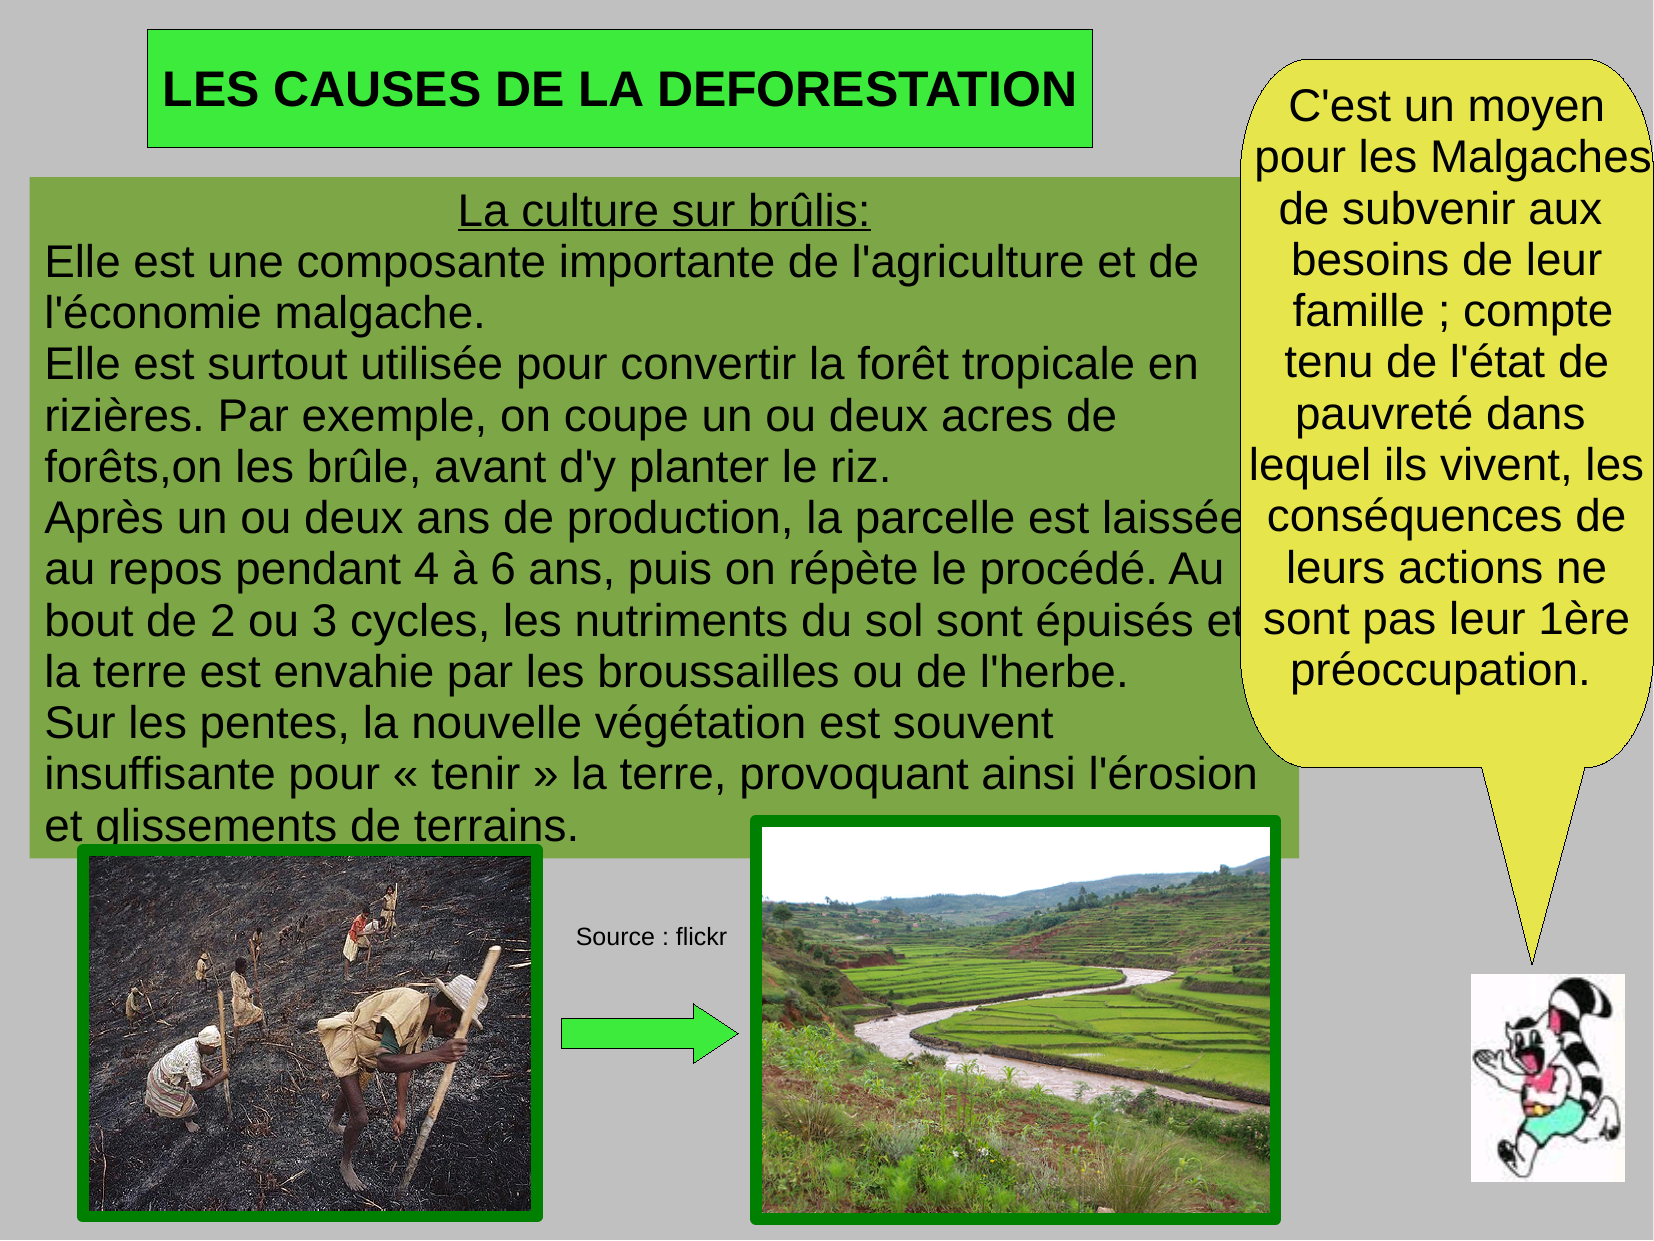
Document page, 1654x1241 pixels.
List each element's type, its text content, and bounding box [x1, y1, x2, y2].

picture [761, 826, 1270, 1214]
picture [1471, 974, 1625, 1182]
text_box C'est un moyen pour les Malgaches de subvenir aux besoins de leur famille ; compte tenu de l'état de pauvreté dans lequel ils vivent, les conséquences de leurs actions ne sont pas leur 1ère préoccupation. [1240, 59, 1654, 965]
text_box LES CAUSES DE LA DEFORESTATION [147, 29, 1093, 148]
text_box [561, 1003, 739, 1064]
text_box Source : flickr [561, 915, 886, 959]
picture [88, 856, 532, 1211]
text_box La culture sur brûlis: Elle est une composante importante de l'agriculture et de l'économie malgache. Elle est surtout utilisée pour convertir la forêt tropicale en rizières. Par exemple, on coupe un ou deux acres de forêts,on les brûle, avant d'y planter le riz. Après un ou deux ans de production, la parcelle est laissée au repos pendant 4 à 6 ans, puis on répète le procédé. Au bout de 2 ou 3 cycles, les nutriments du sol sont épuisés et la terre est envahie par les broussailles ou de l'herbe. Sur les pentes, la nouvelle végétation est souvent insuffisante pour « tenir » la terre, provoquant ainsi l'érosion et glissements de terrains. [29, 177, 1300, 856]
